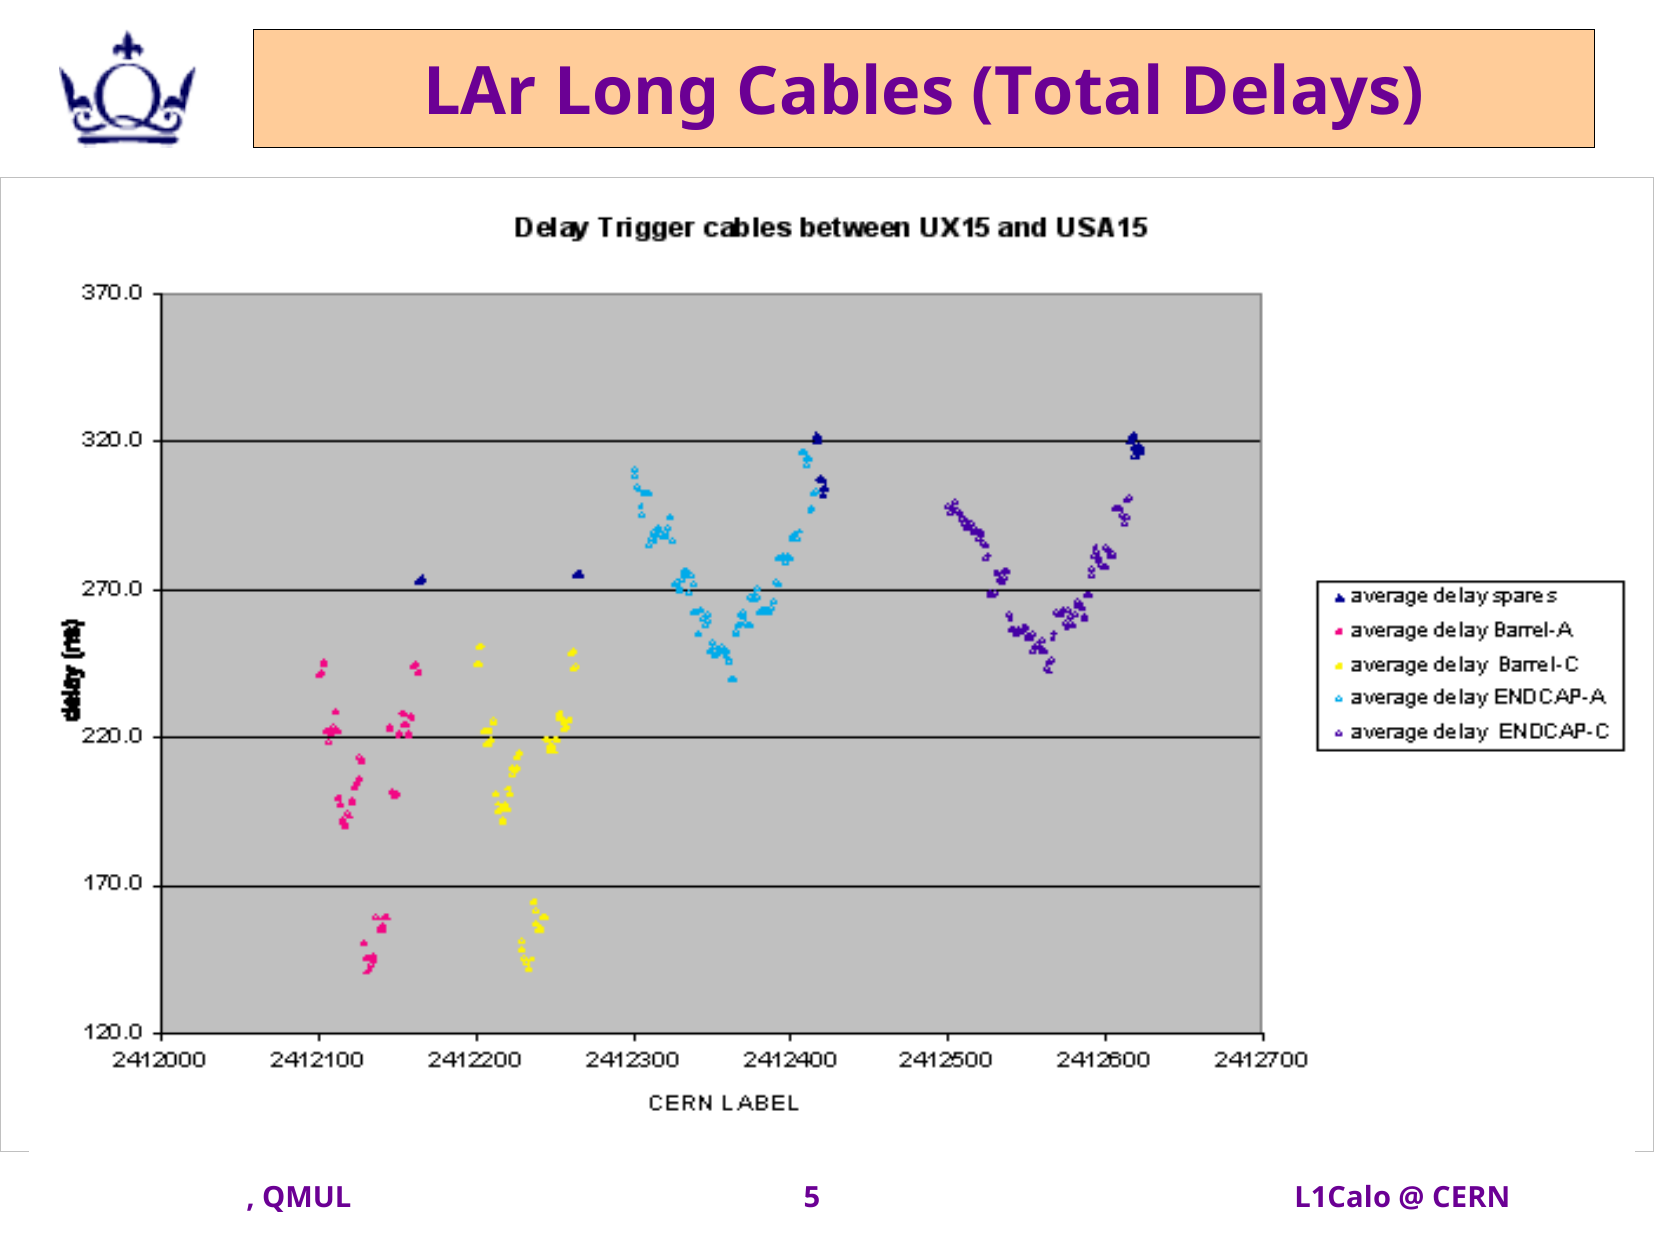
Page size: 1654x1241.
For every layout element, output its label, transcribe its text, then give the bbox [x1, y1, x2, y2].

picture [59, 29, 200, 148]
picture [29, 179, 1635, 1152]
title LAr Long Cables (Total Delays) [253, 29, 1595, 148]
